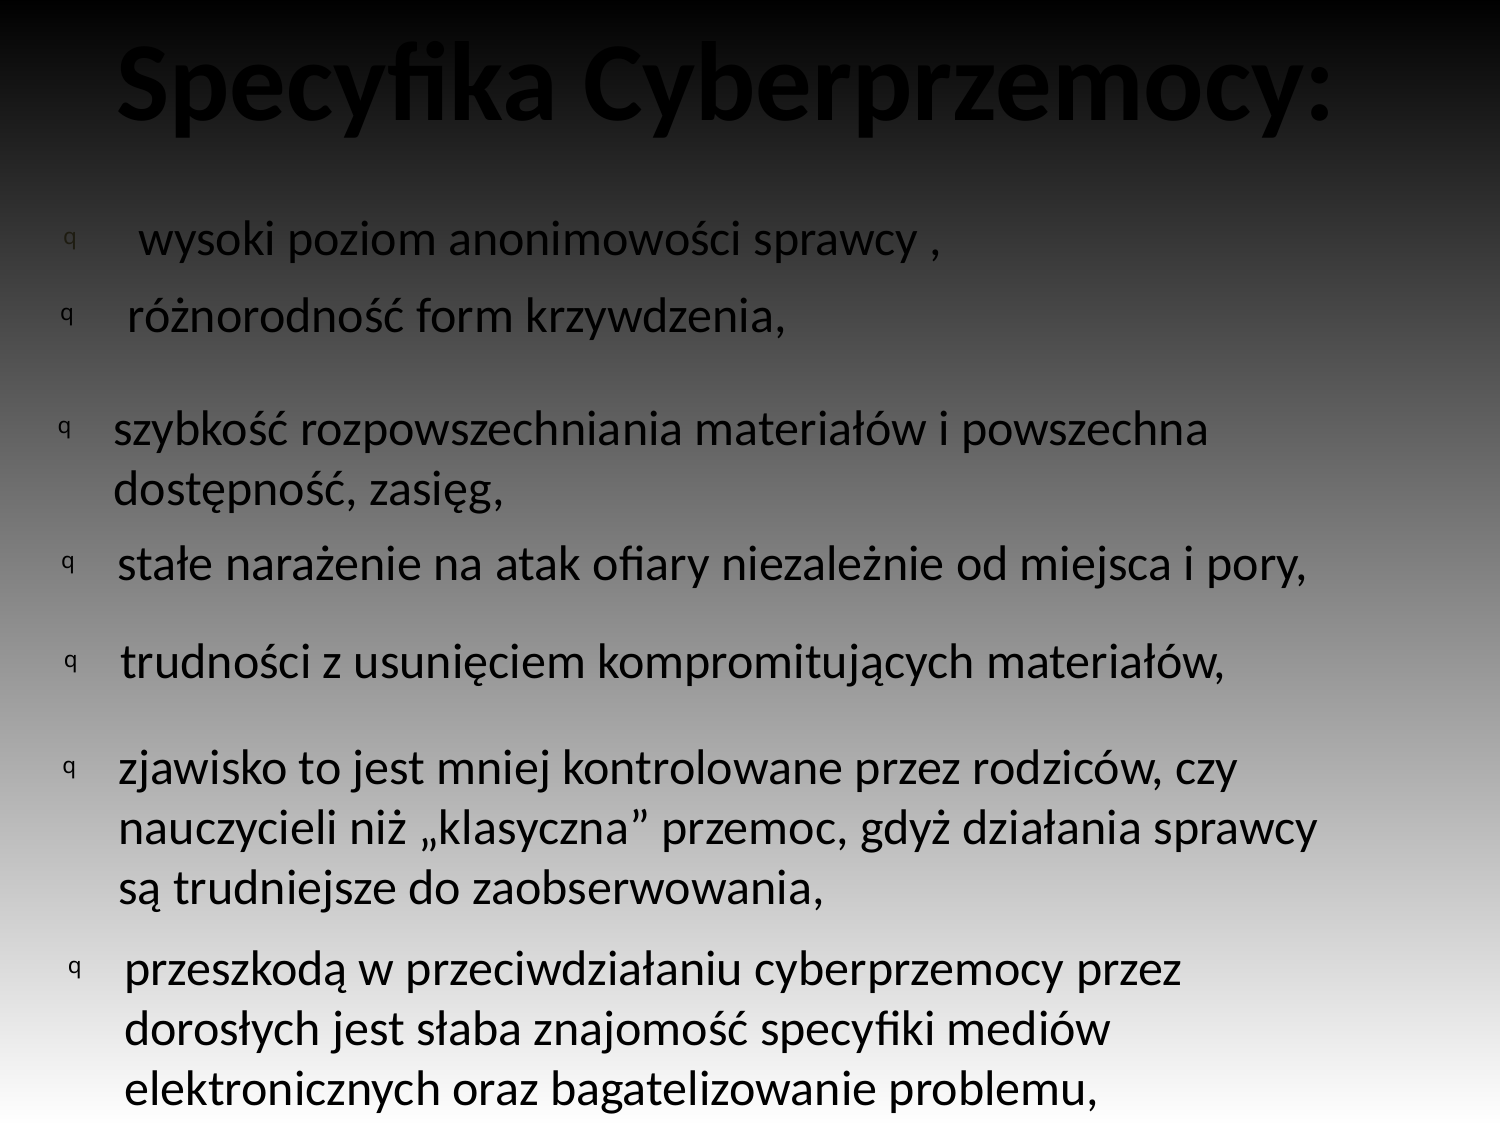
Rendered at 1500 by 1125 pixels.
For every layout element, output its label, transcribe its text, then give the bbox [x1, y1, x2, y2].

text_box trudności z usunięciem kompromitujących materiałów, [49, 621, 1455, 697]
text_box szybkość rozpowszechniania materiałów i powszechna dostępność, zasięg, [42, 388, 1350, 523]
text_box przeszkodą w przeciwdziałaniu cyberprzemocy przez dorosłych jest słaba znajomość specyfiki mediów elektronicznych oraz bagatelizowanie problemu, [53, 928, 1404, 1123]
text_box różnorodność form krzywdzenia, [45, 274, 1384, 350]
text_box stałe narażenie na atak ofiary niezależnie od miejsca i pory, [46, 522, 1434, 598]
text_box Specyfika Cyberprzemocy: [29, 0, 1424, 150]
title wysoki poziom anonimowości sprawcy , [48, 198, 1261, 274]
text_box zjawisko to jest mniej kontrolowane przez rodziców, czy nauczycieli niż „klasyczna” przemoc, gdyż działania sprawcy są trudniejsze do zaobserwowania, [47, 727, 1445, 922]
